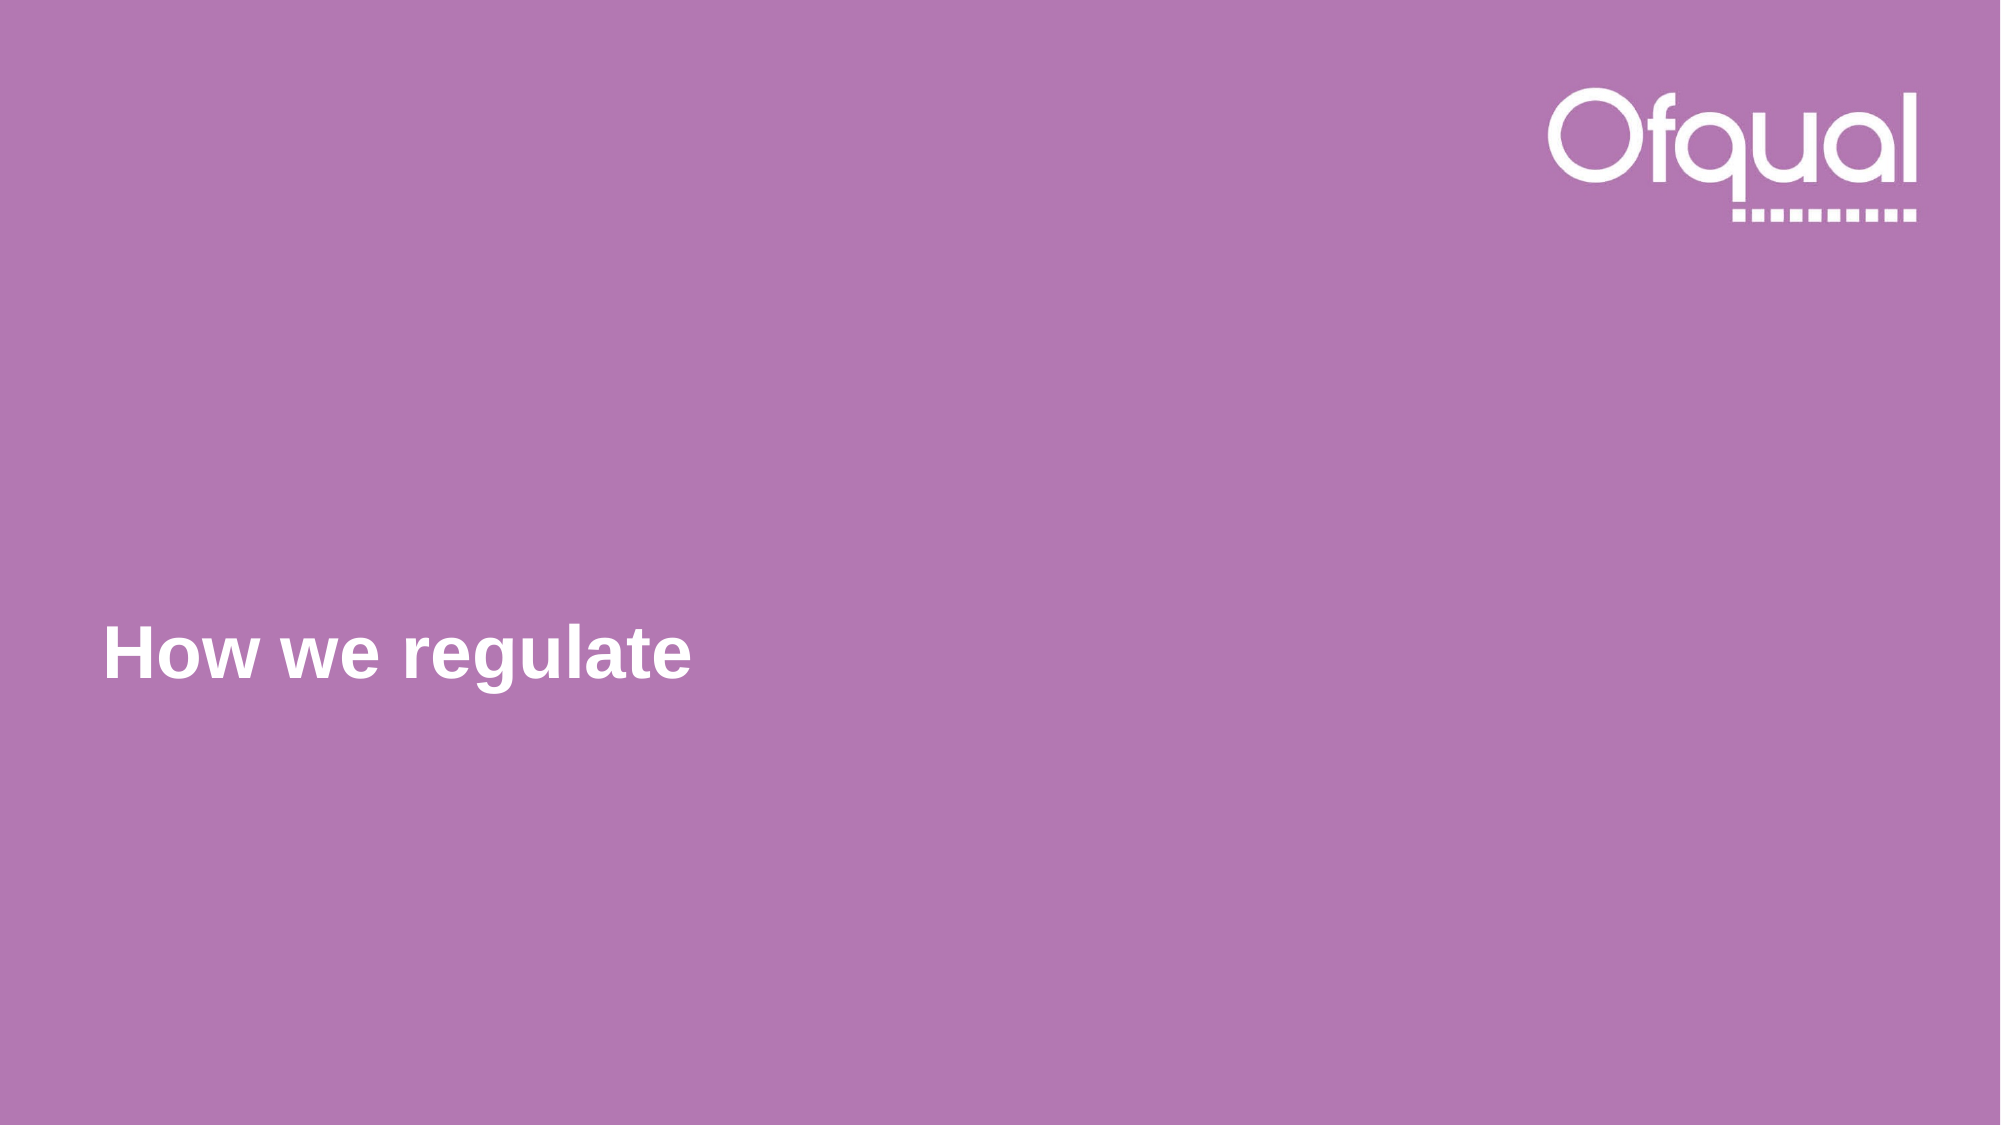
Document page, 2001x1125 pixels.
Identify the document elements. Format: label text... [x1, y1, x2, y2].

title How we regulate [102, 597, 1803, 681]
